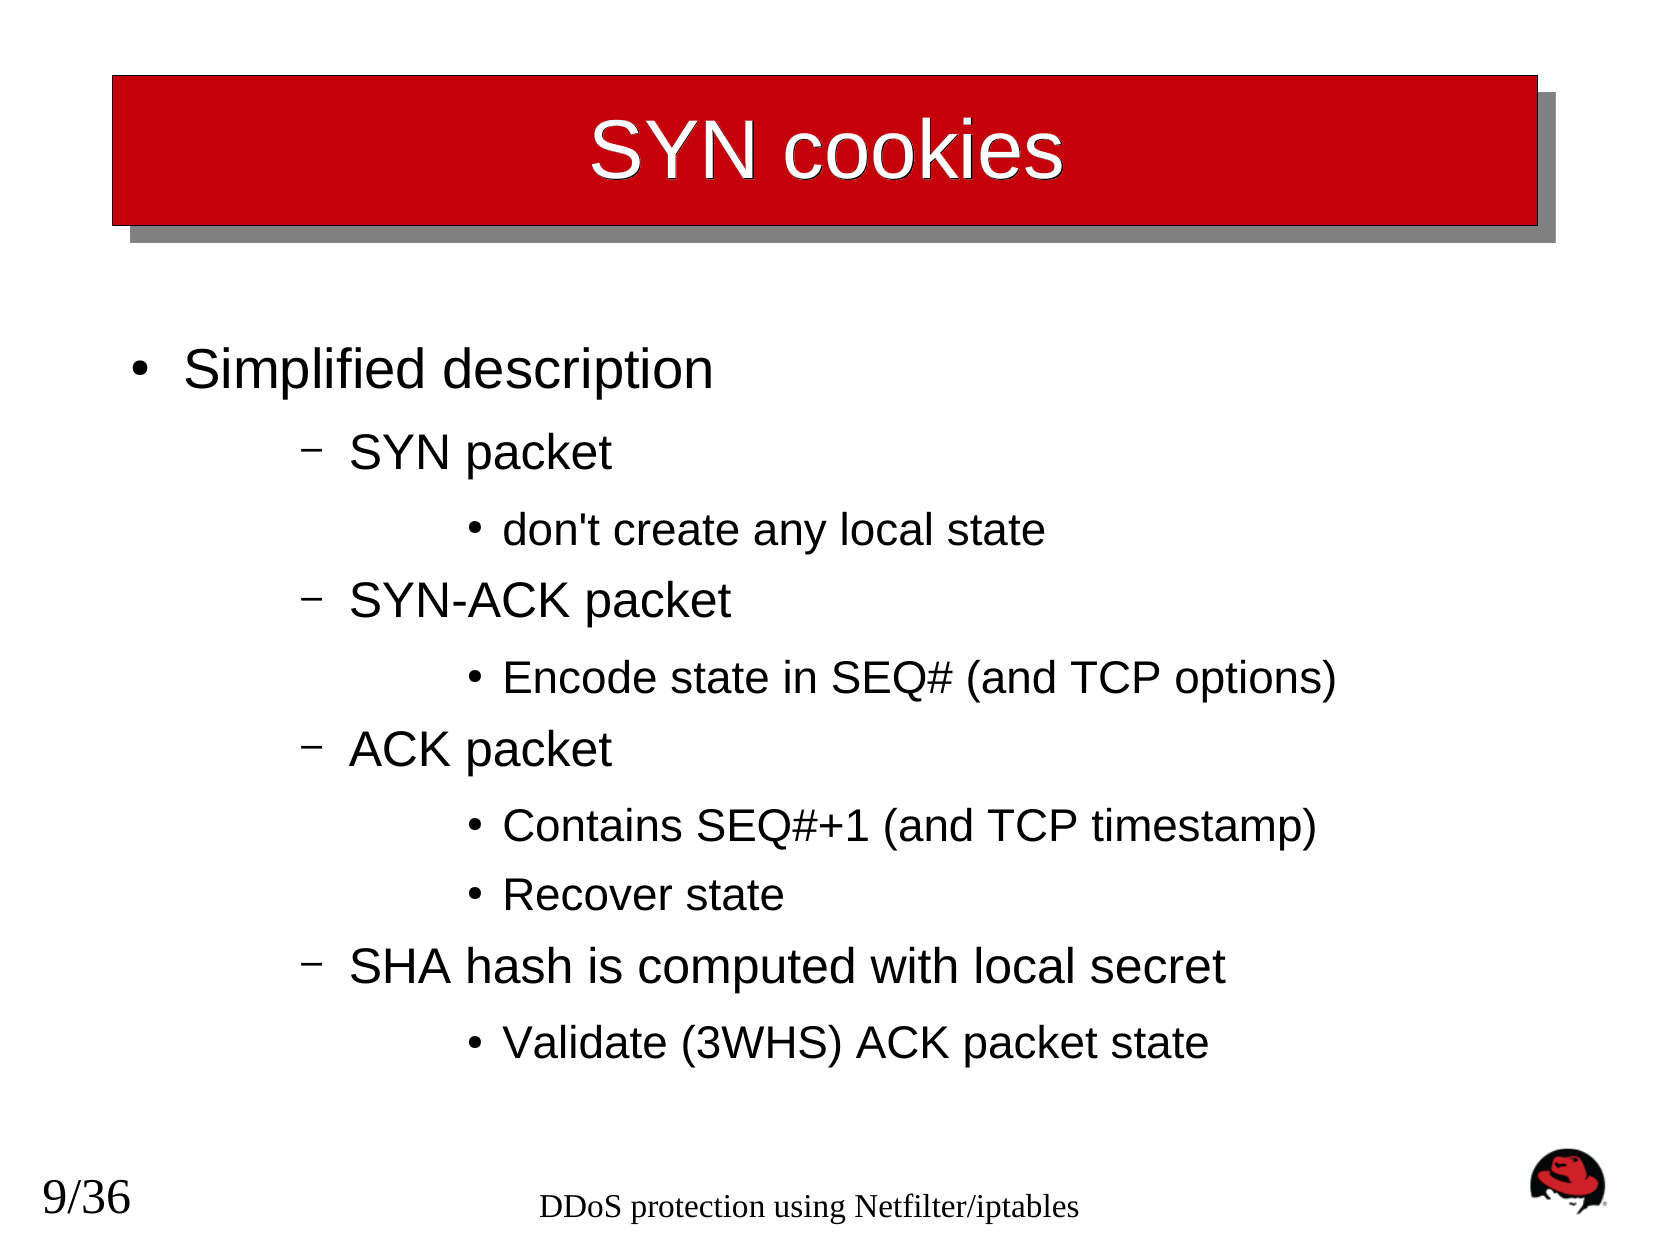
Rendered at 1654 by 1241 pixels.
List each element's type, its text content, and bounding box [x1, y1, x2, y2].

title SYN cookies [116, 75, 1538, 226]
picture [1529, 1146, 1613, 1224]
list Simplified description SYN packet don't create any local state SYN-ACK packet Encode state in SEQ# (and TCP options) ACK packet Contains SEQ#+1 (and TCP timestamp) Recover state SHA hash is computed with local secret Validate (3WHS) ACK packet state [112, 337, 1538, 1126]
